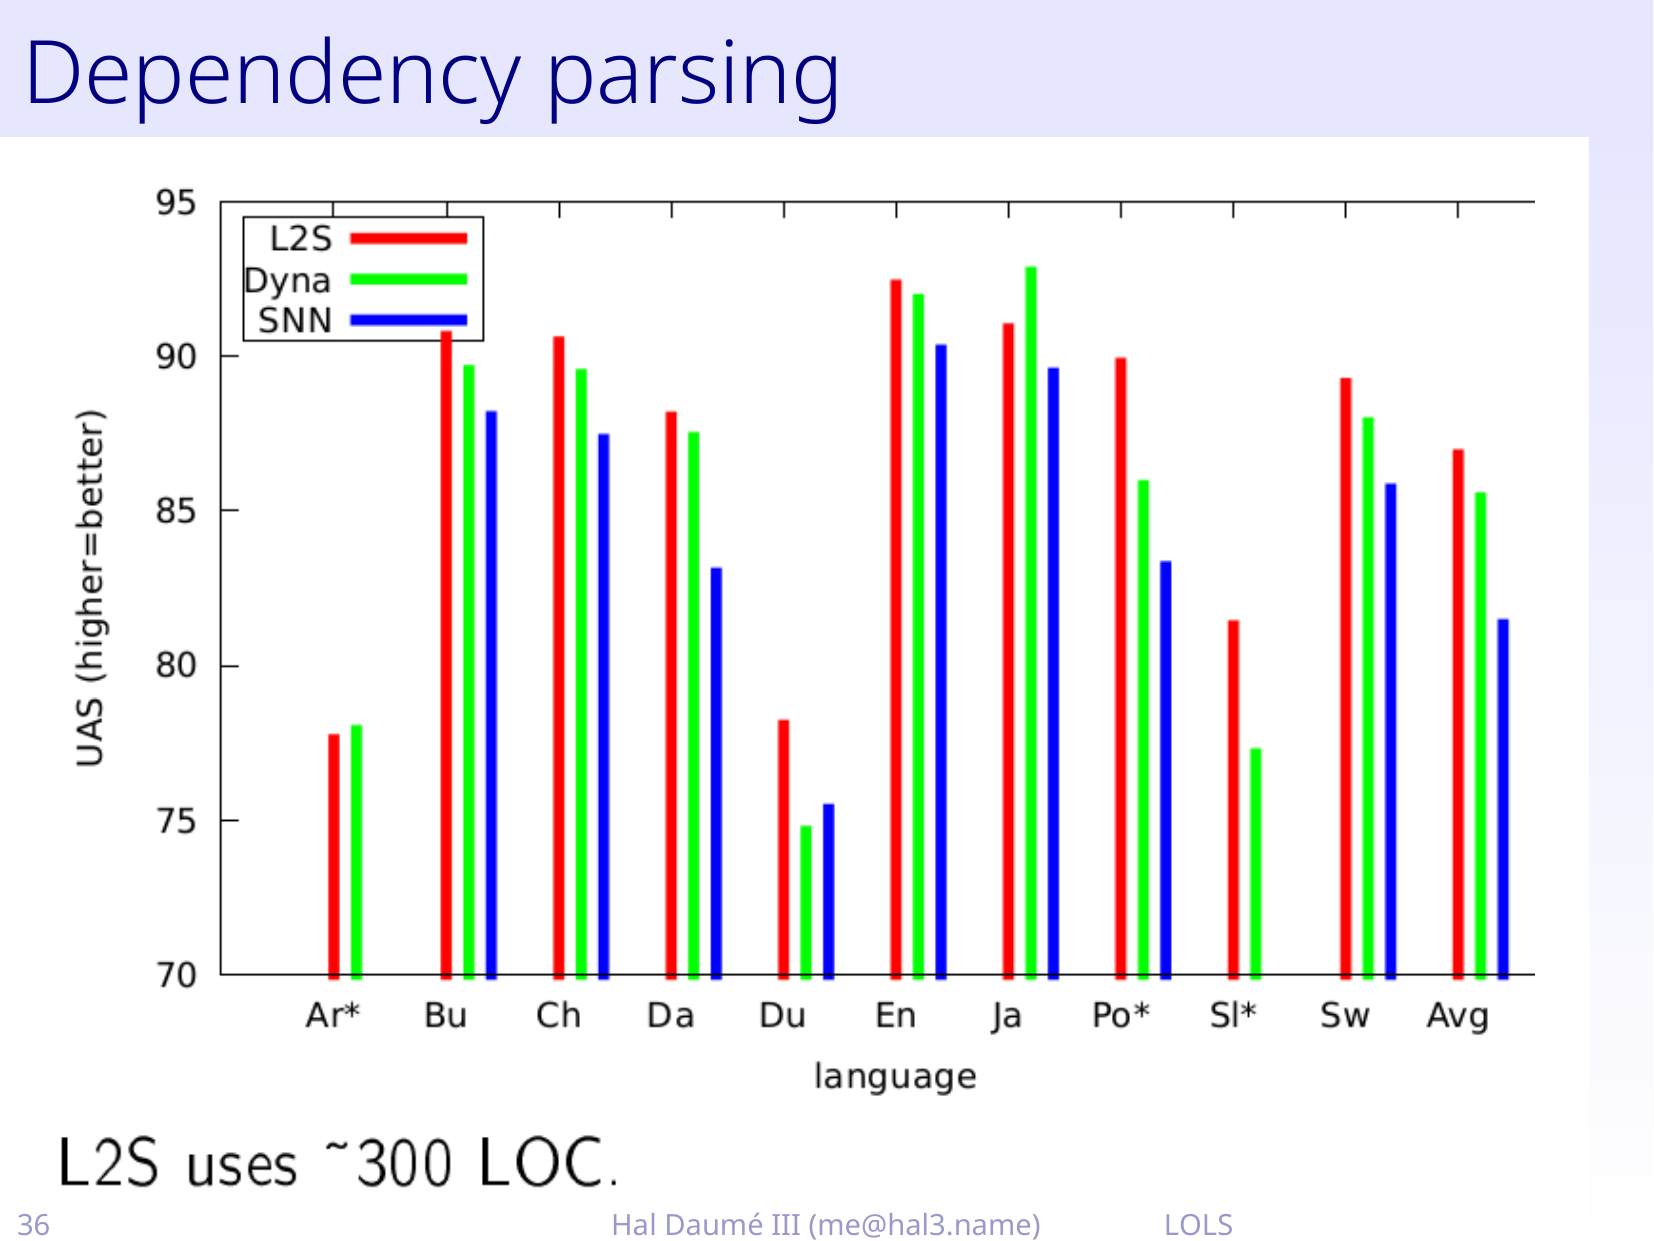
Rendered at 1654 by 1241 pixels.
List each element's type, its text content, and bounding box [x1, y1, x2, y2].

picture [44, 148, 1535, 1200]
title Dependency parsing [22, 8, 1639, 131]
